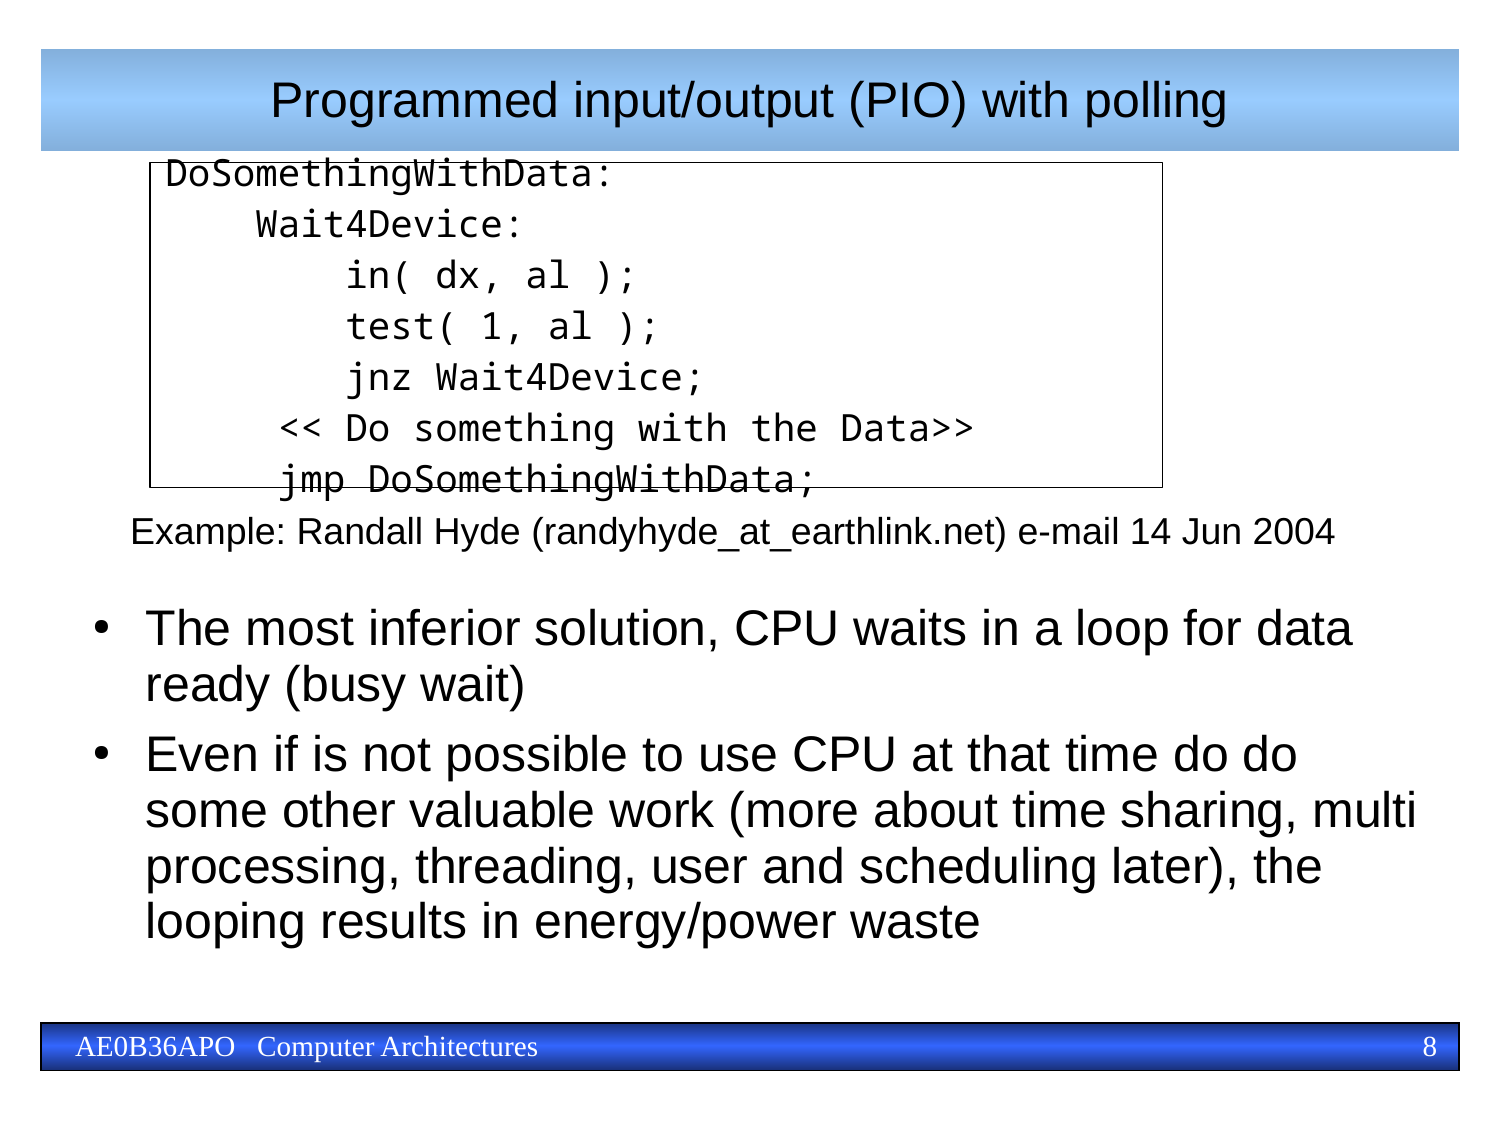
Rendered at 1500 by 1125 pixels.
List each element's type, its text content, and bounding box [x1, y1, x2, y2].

text_box DoSomethingWithData: Wait4Device: in( dx, al ); test( 1, al ); jnz Wait4Device; << Do something with the Data>> jmp DoSomethingWithData; [149, 162, 1163, 488]
text_box Example: Randall Hyde (randyhyde_at_earthlink.net) e-mail 14 Jun 2004 [112, 499, 1438, 563]
title Programmed input/output (PIO) with polling [41, 49, 1459, 151]
list The most inferior solution, CPU waits in a loop for data ready (busy wait) Even if is not possible to use CPU at that time do do some other valuable work (more about time sharing, multi processing, threading, user and scheduling later), the looping results in energy/power waste [75, 600, 1426, 1013]
